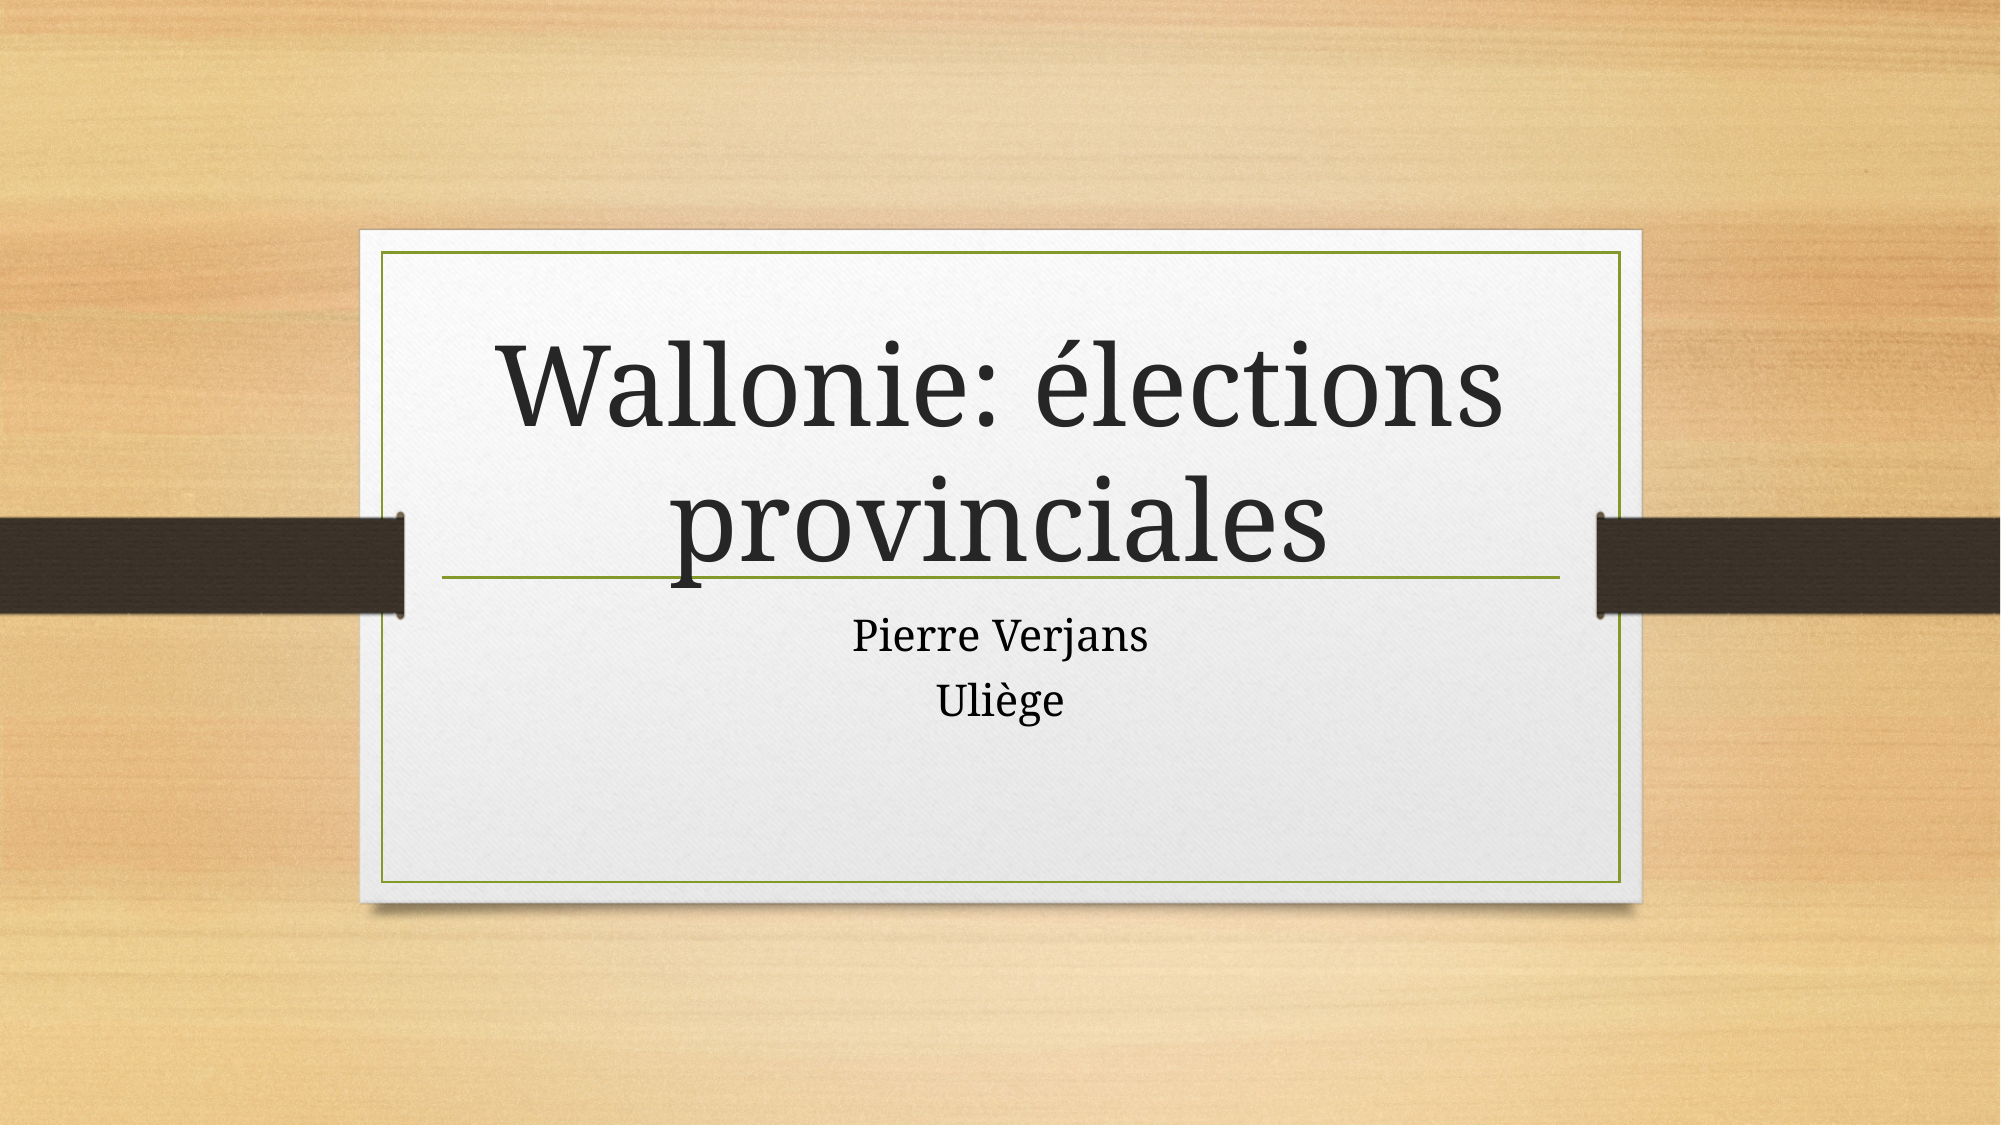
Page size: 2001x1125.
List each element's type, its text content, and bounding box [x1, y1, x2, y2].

title Wallonie: élections provinciales [441, 306, 1560, 556]
subtitle Pierre Verjans Uliège [441, 600, 1560, 817]
